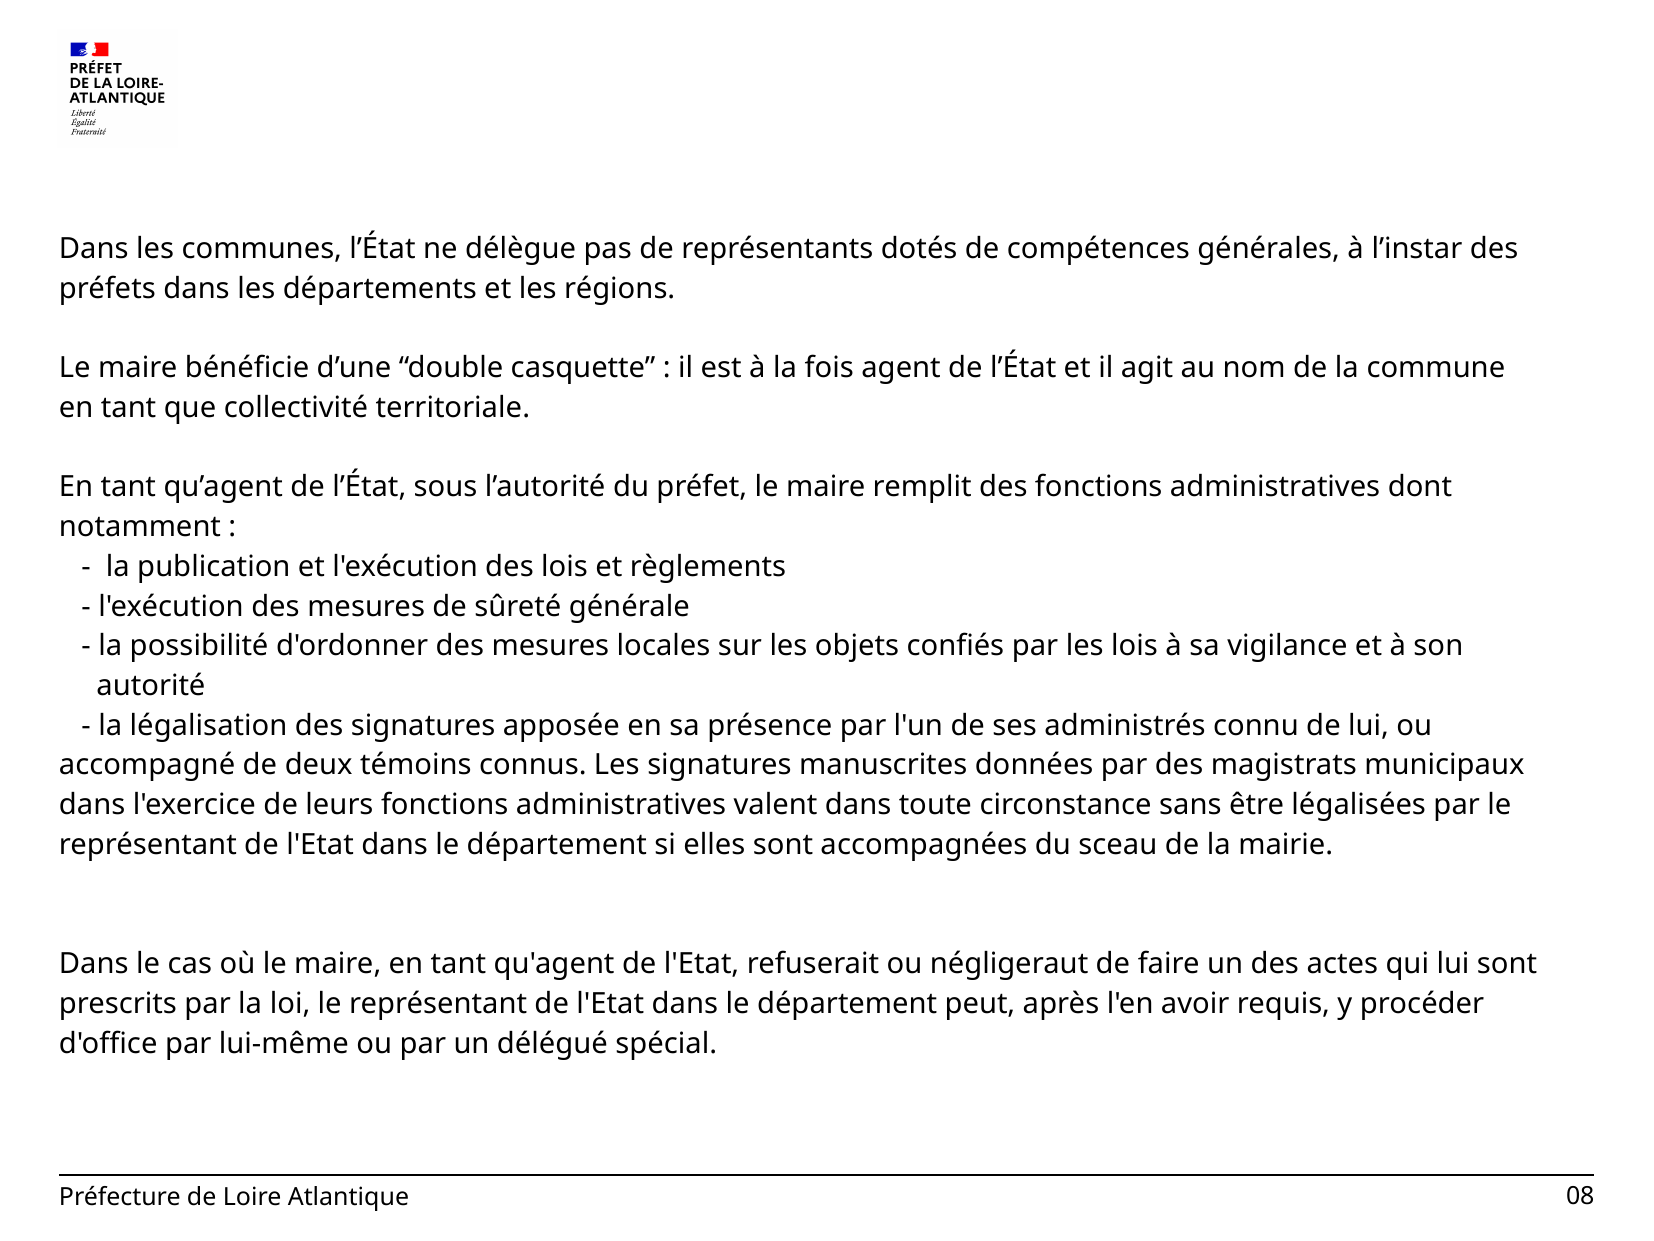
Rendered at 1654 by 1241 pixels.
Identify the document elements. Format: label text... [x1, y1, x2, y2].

text_box 08 [1535, 1179, 1595, 1211]
title Dans les communes, l’État ne délègue pas de représentants dotés de compétences générales, à l’instar des préfets dans les départements et les régions. Le maire bénéficie d’une “double casquette” : il est à la fois agent de l’État et il agit au nom de la commune en tant que collectivité territoriale. En tant qu’agent de l’État, sous l’autorité du préfet, le maire remplit des fonctions administratives dont notamment : - la publication et l'exécution des lois et règlements - l'exécution des mesures de sûreté générale - la possibilité d'ordonner des mesures locales sur les objets confiés par les lois à sa vigilance et à son autorité - la légalisation des signatures apposée en sa présence par l'un de ses administrés connu de lui, ou accompagné de deux témoins connus. Les signatures manuscrites données par des magistrats municipaux dans l'exercice de leurs fonctions administratives valent dans toute circonstance sans être légalisées par le représentant de l'Etat dans le département si elles sont accompagnées du sceau de la mairie. Dans le cas où le maire, en tant qu'agent de l'Etat, refuserait ou négligeraut de faire un des actes qui lui sont prescrits par la loi, le représentant de l'Etat dans le département peut, après l'en avoir requis, y procéder d'office par lui-même ou par un délégué spécial. [59, 206, 1548, 1123]
text_box Préfecture de Loire Atlantique [59, 1180, 473, 1211]
picture [57, 29, 178, 148]
